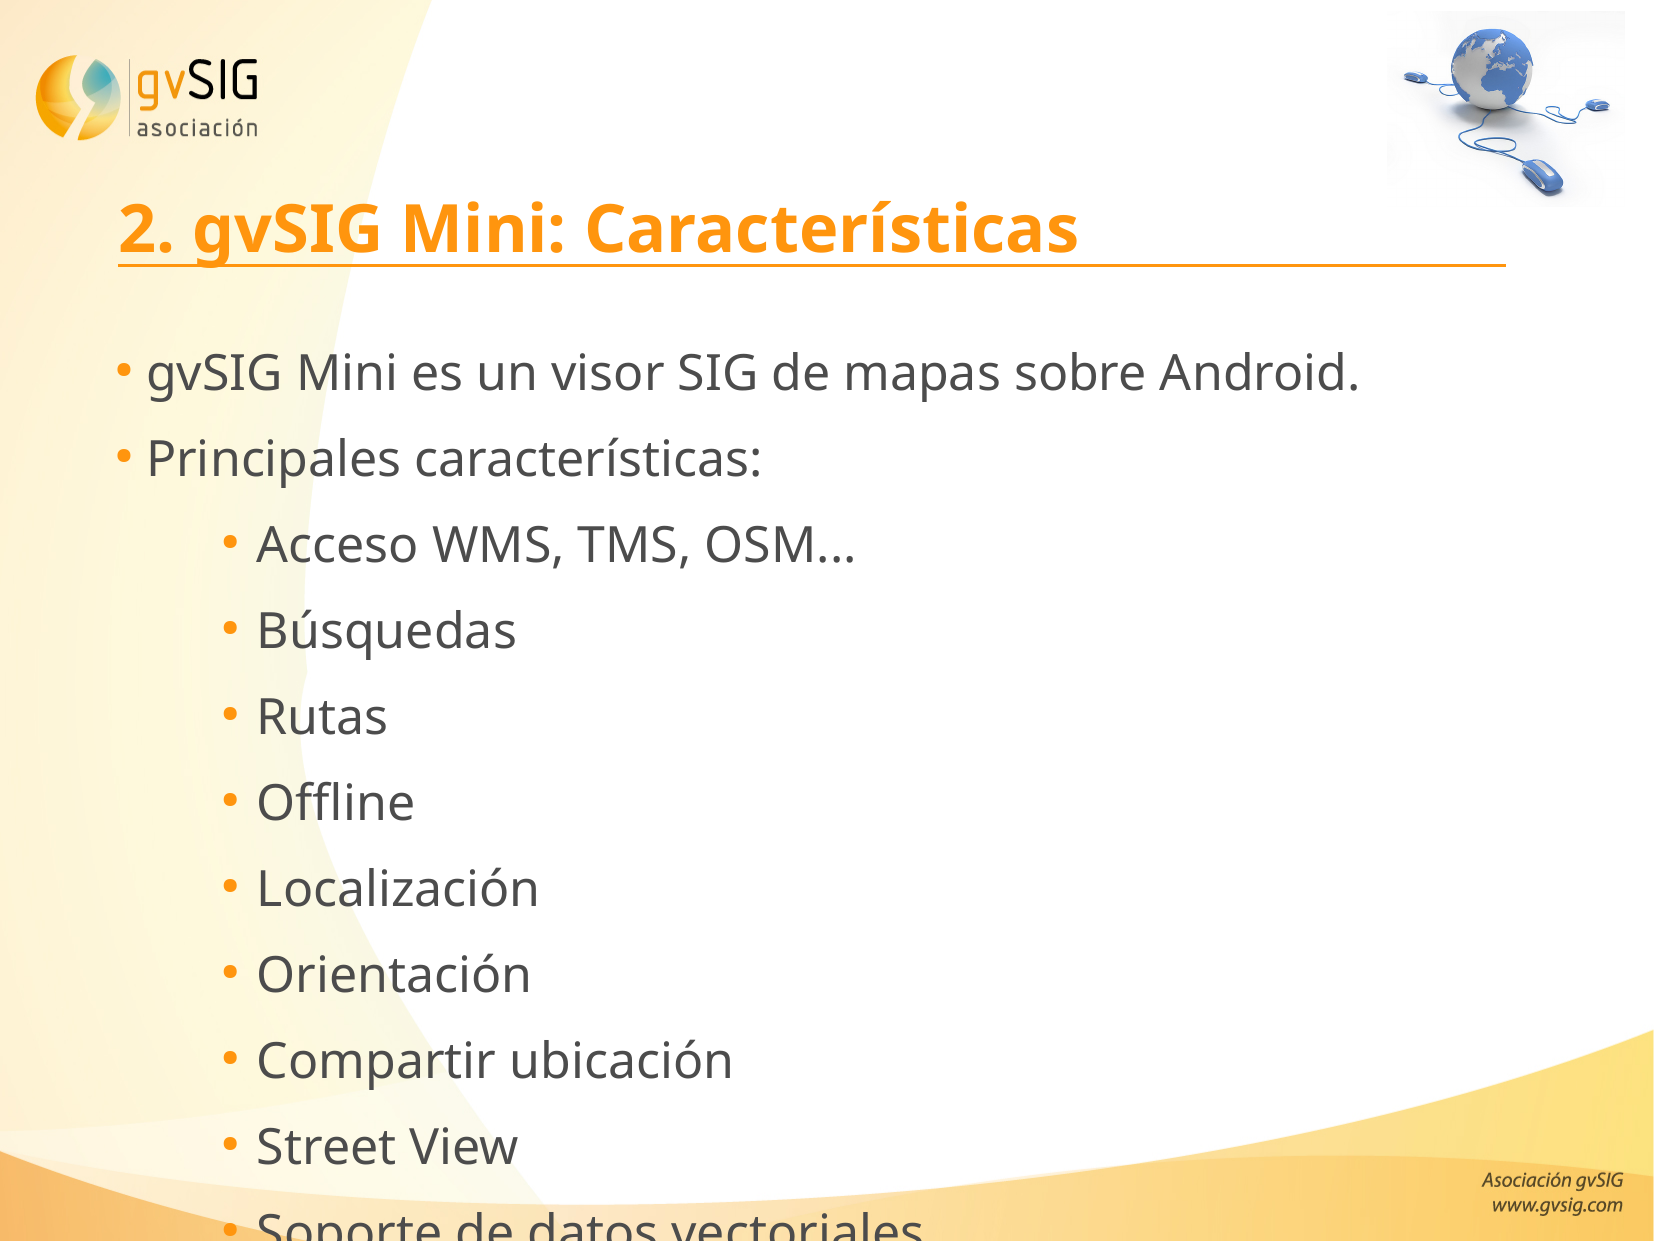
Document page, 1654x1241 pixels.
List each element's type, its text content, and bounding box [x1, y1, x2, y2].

title 2. gvSIG Mini: Características [118, 177, 1607, 276]
picture [0, 0, 1654, 1241]
text_box gvSIG Mini es un visor SIG de mapas sobre Android. Principales características: Acceso WMS, TMS, OSM... Búsquedas Rutas Offline Localización Orientación Compartir ubicación Street View Soporte de datos vectoriales +100.000 descargas de app-market [100, 330, 1565, 1239]
